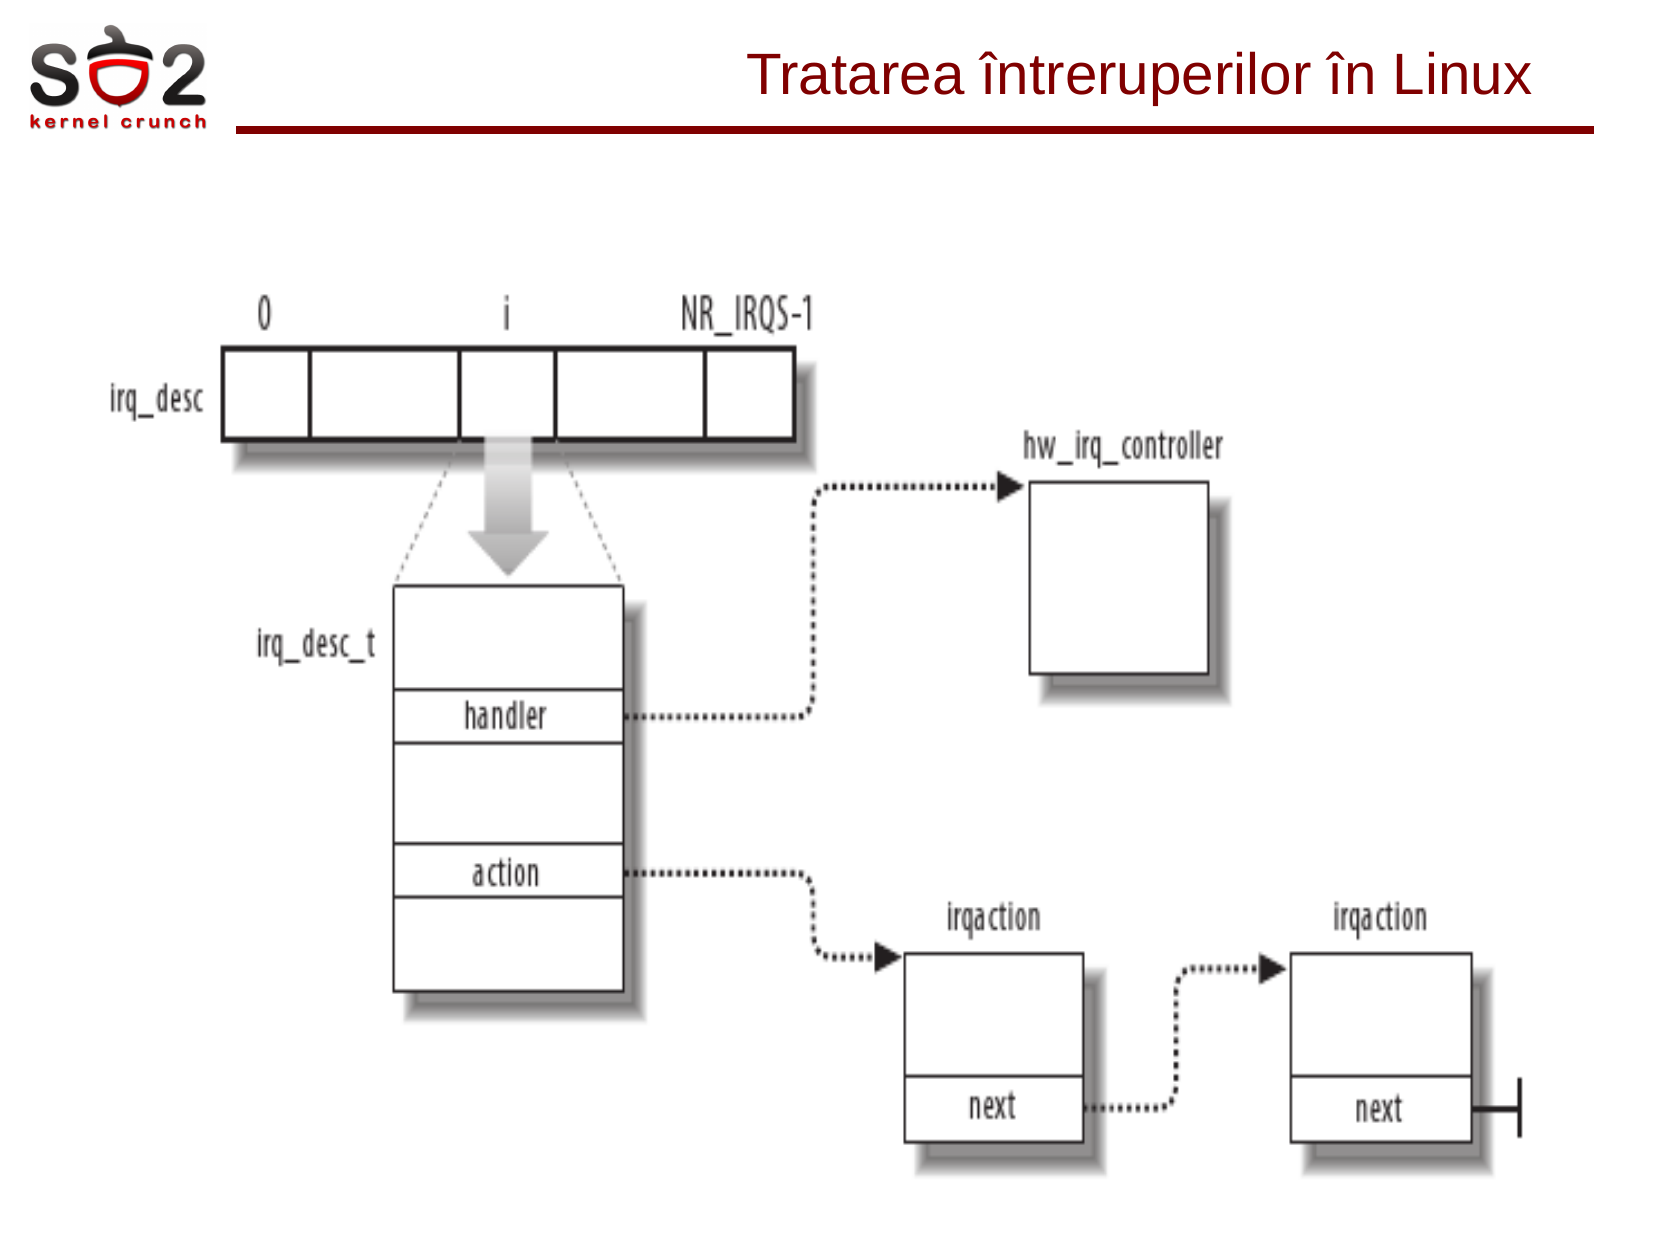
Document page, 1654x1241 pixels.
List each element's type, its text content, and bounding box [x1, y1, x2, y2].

picture [29, 23, 121, 130]
title Tratarea întreruperilor în Linux [121, 0, 1534, 148]
picture [94, 268, 1585, 1192]
